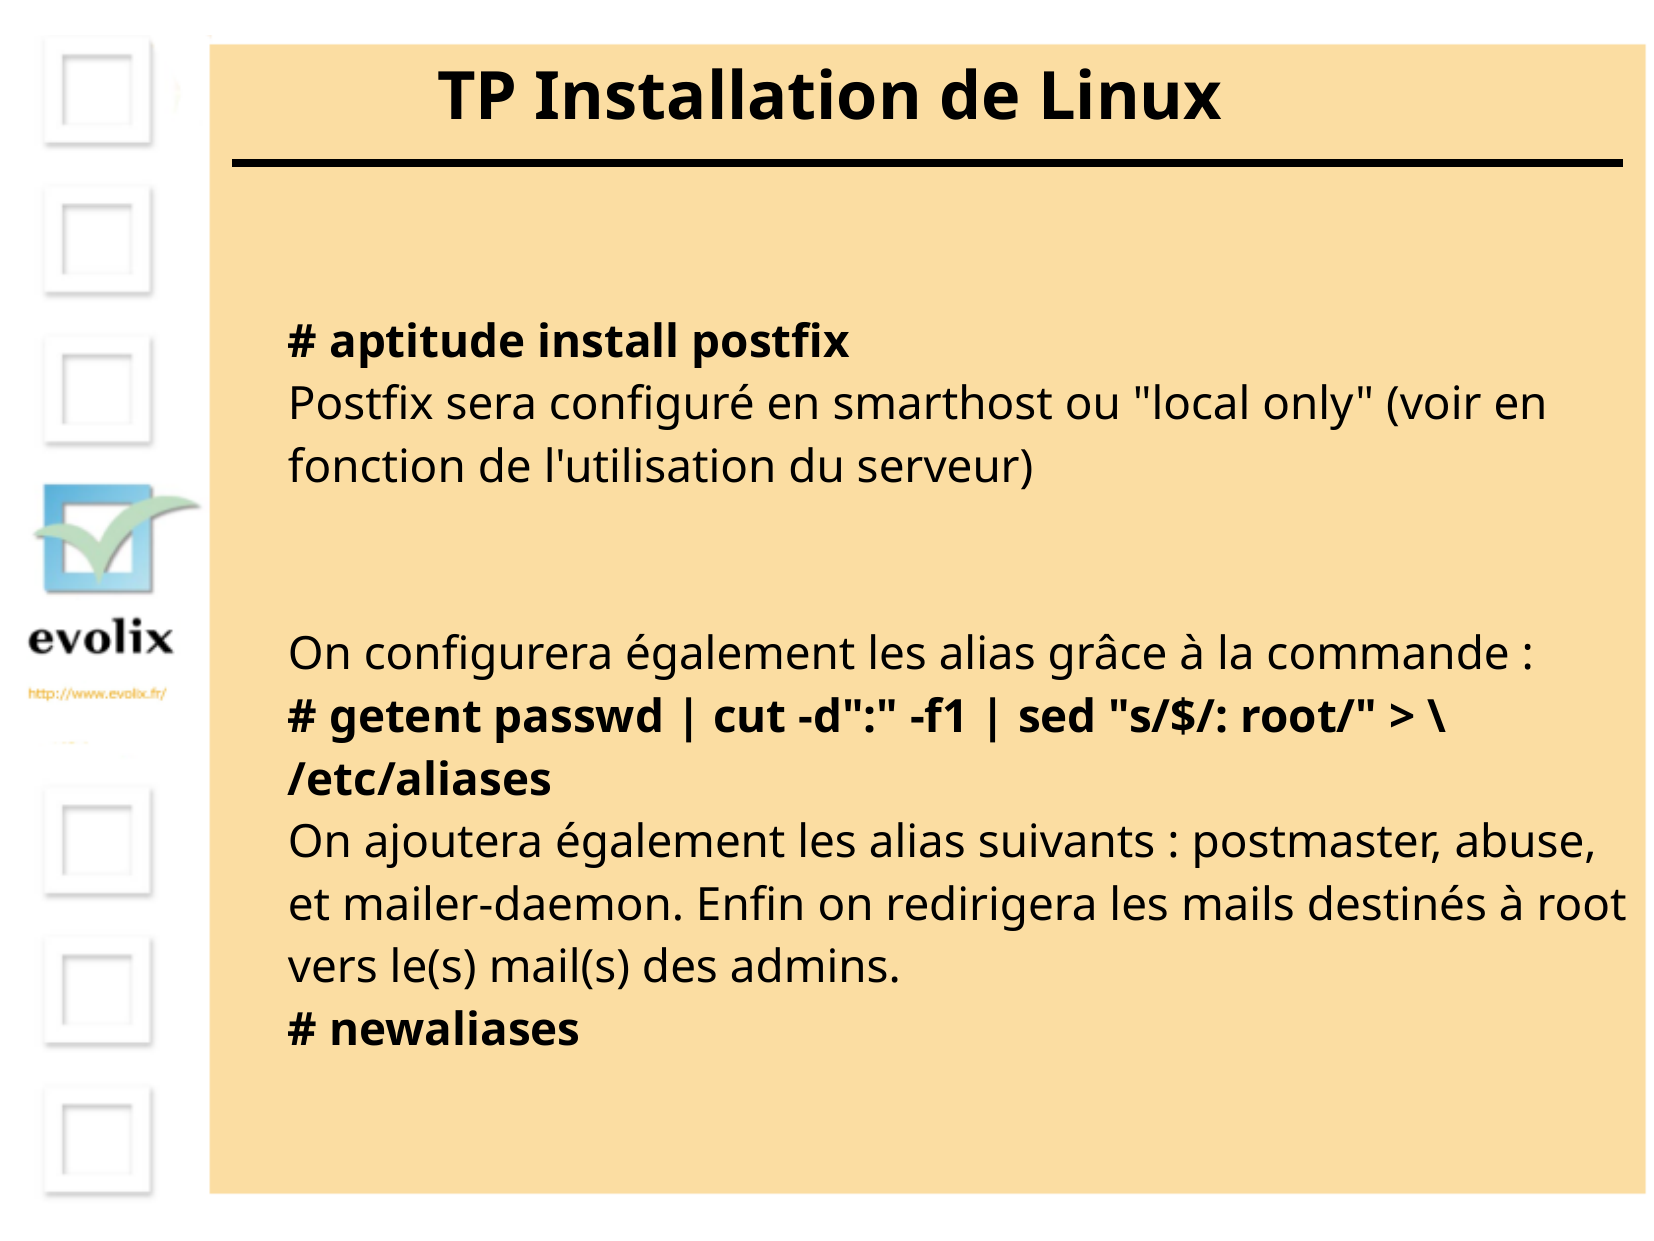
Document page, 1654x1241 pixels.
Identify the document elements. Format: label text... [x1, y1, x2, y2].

subtitle # aptitude install postfix Postfix sera configuré en smarthost ou "local only" (voir en fonction de l'utilisation du serveur) On configurera également les alias grâce à la commande : # getent passwd | cut -d":" -f1 | sed "s/$/: root/" > \ /etc/aliases On ajoutera également les alias suivants : postmaster, abuse, et mailer-daemon. Enfin on redirigera les mails destinés à root vers le(s) mail(s) des admins. # newaliases [213, 173, 1633, 1194]
title TP Installation de Linux [21, 18, 1638, 169]
picture [0, 35, 1654, 1204]
